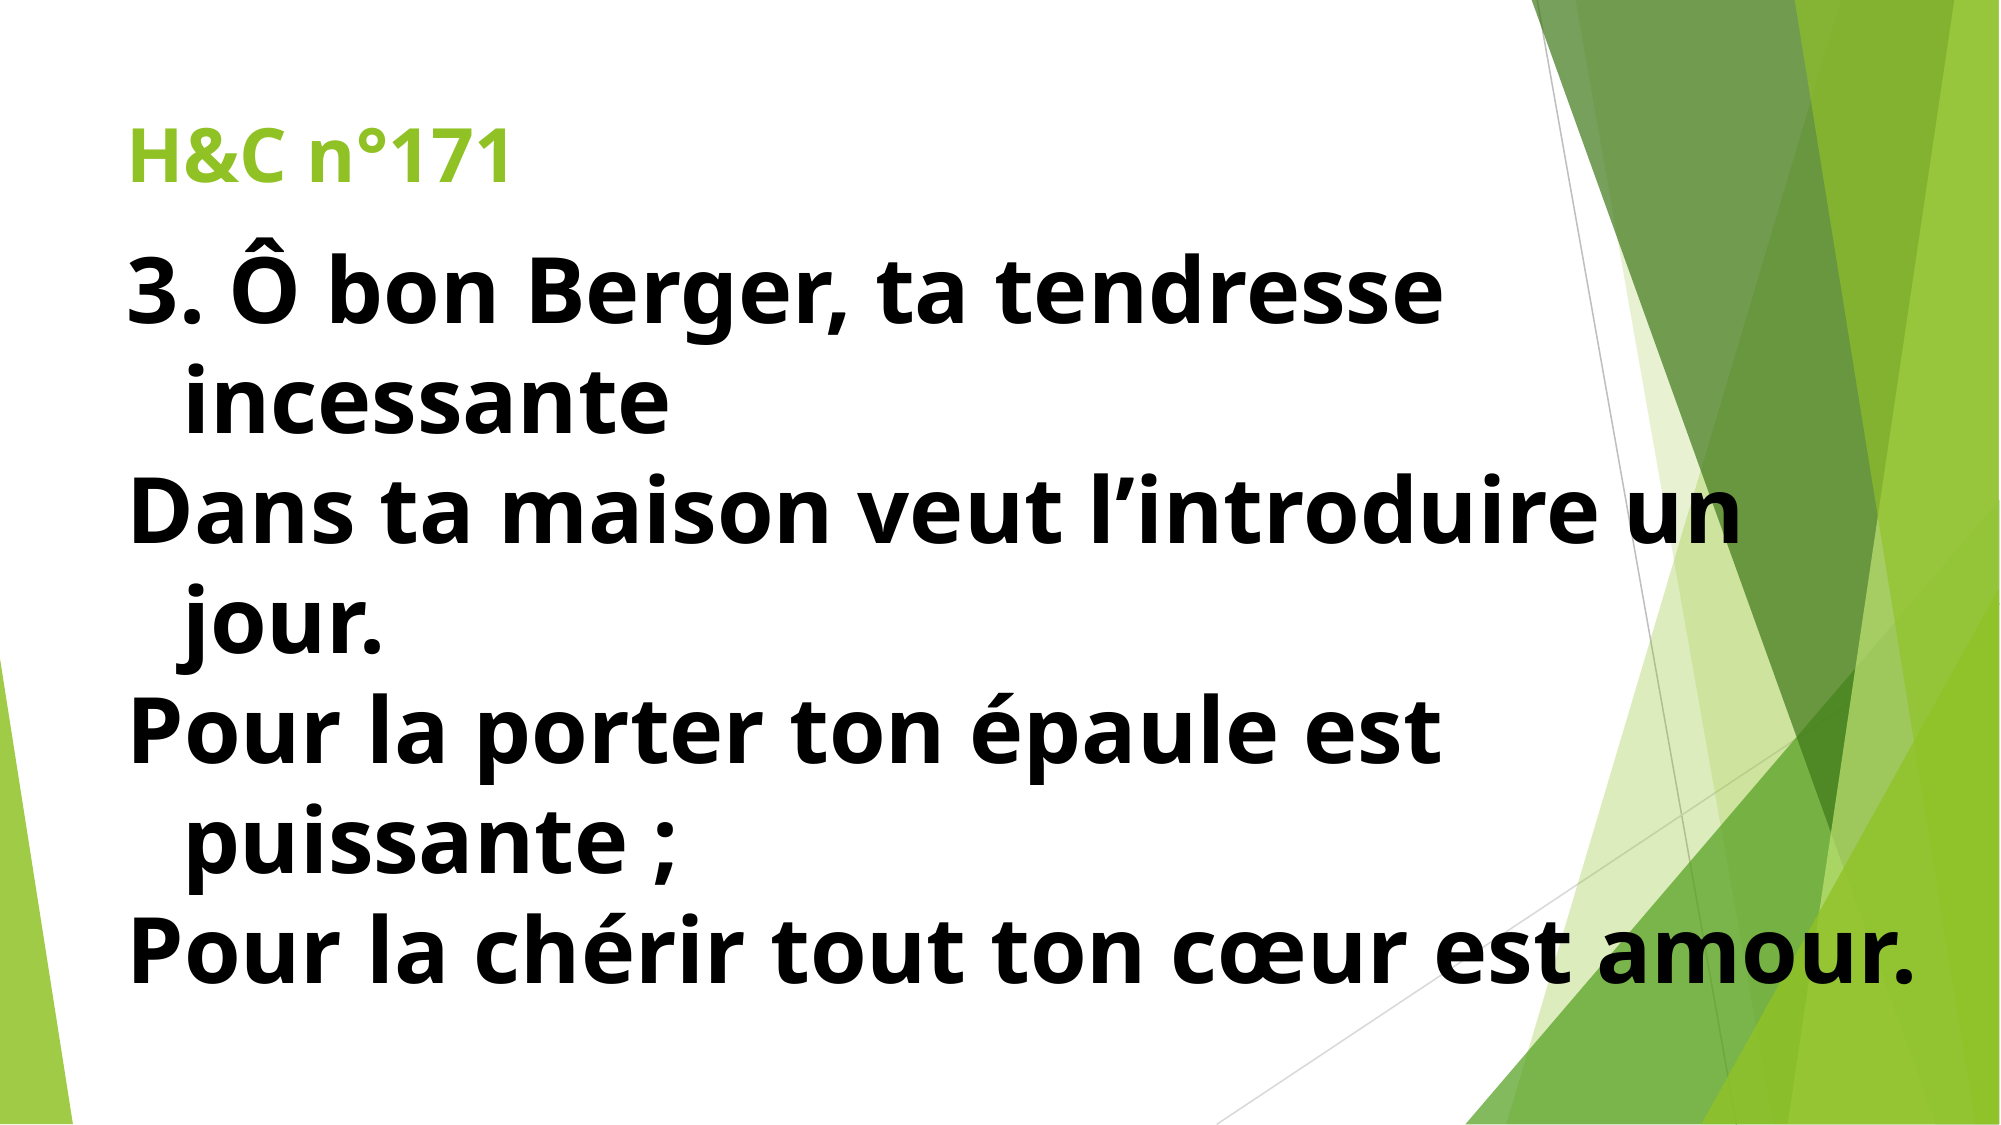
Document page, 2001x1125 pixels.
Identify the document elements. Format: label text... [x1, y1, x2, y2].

text_box H&C n°171 [111, 99, 1522, 224]
text_box 3. Ô bon Berger, ta tendresse incessante Dans ta maison veut l’introduire un jour. Pour la porter ton épaule est puissante ; Pour la chérir tout ton cœur est amour. [111, 224, 1949, 1063]
